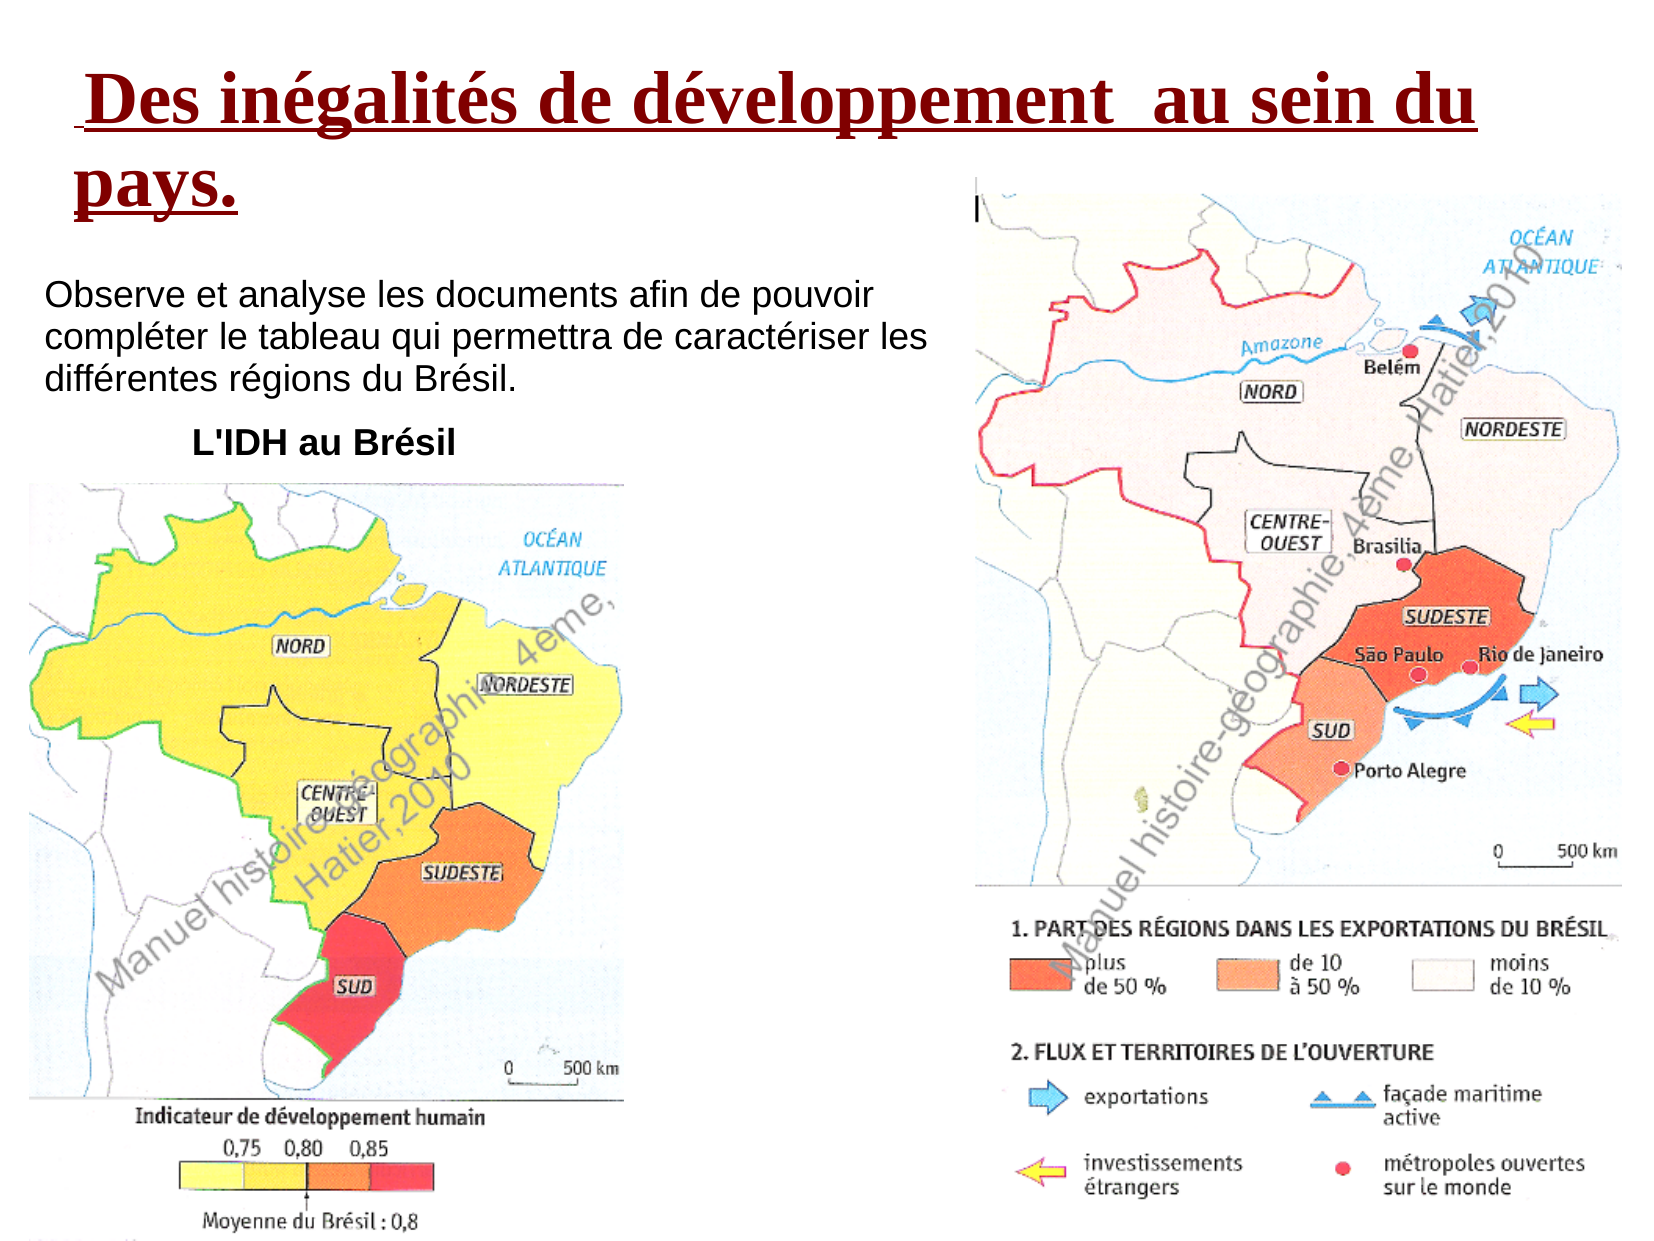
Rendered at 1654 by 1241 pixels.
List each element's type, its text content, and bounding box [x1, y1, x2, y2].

picture [29, 483, 624, 1241]
text_box L'IDH au Brésil [177, 414, 502, 473]
picture [974, 231, 1622, 1204]
text_box Observe et analyse les documents afin de pouvoir compléter le tableau qui permettra de caractériser les différentes régions du Brésil. [29, 265, 974, 407]
text_box Des inégalités de développement au sein du pays. [59, 49, 1625, 231]
